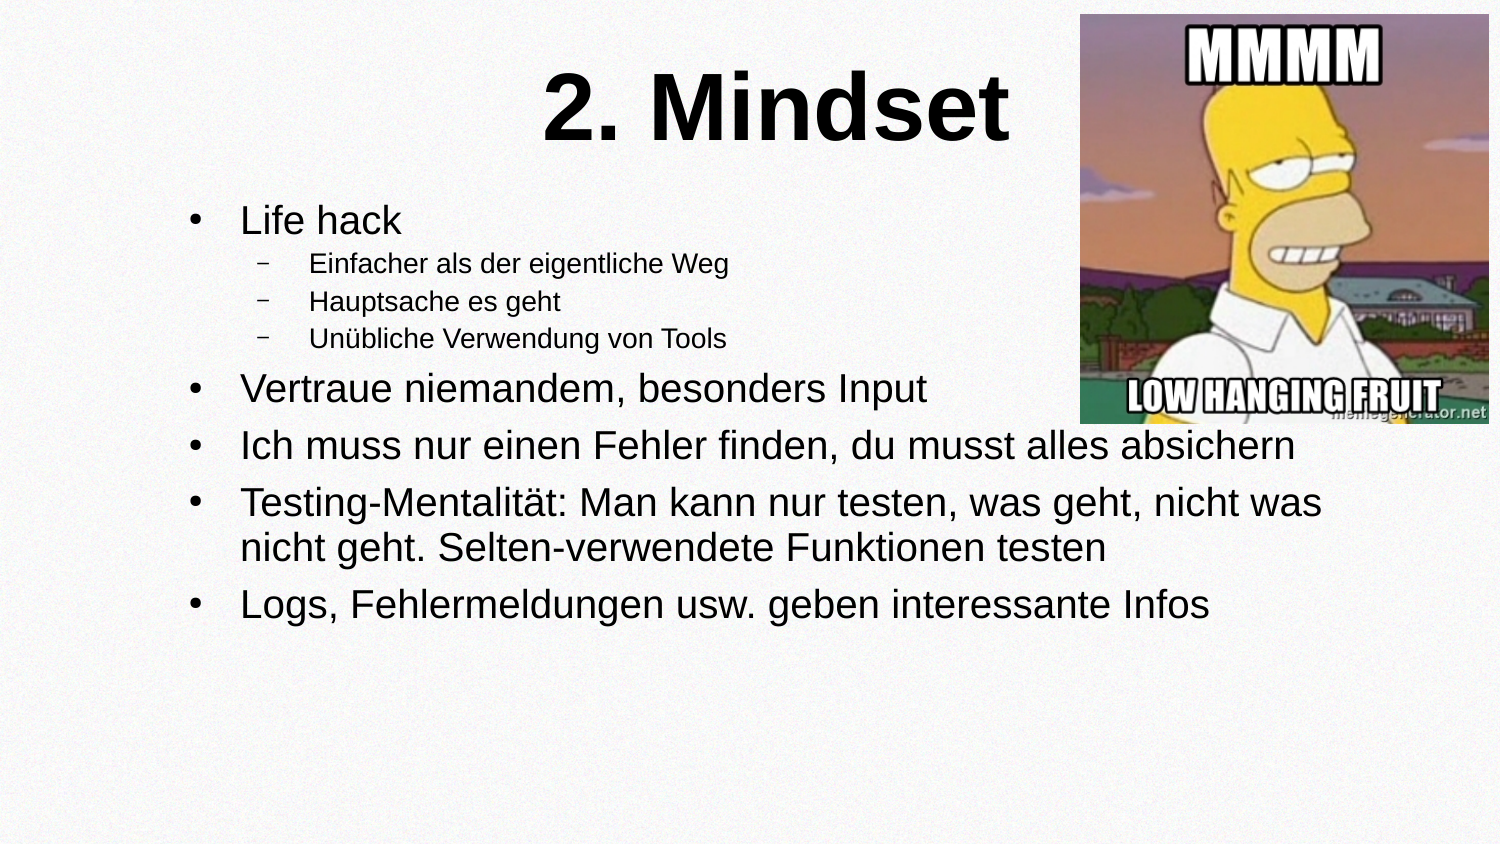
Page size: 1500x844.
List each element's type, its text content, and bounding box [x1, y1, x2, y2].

picture [0, 0, 1500, 844]
title 2. Mindset [189, 53, 1080, 161]
list Life hack Einfacher als der eigentliche Weg Hauptsache es geht Unübliche Verwendung von Tools Vertraue niemandem, besonders Input Ich muss nur einen Fehler finden, du musst alles absichern Testing-Mentalität: Man kann nur testen, was geht, nicht was nicht geht. Selten-verwendete Funktionen testen Logs, Fehlermeldungen usw. geben interessante Infos [171, 197, 1347, 629]
